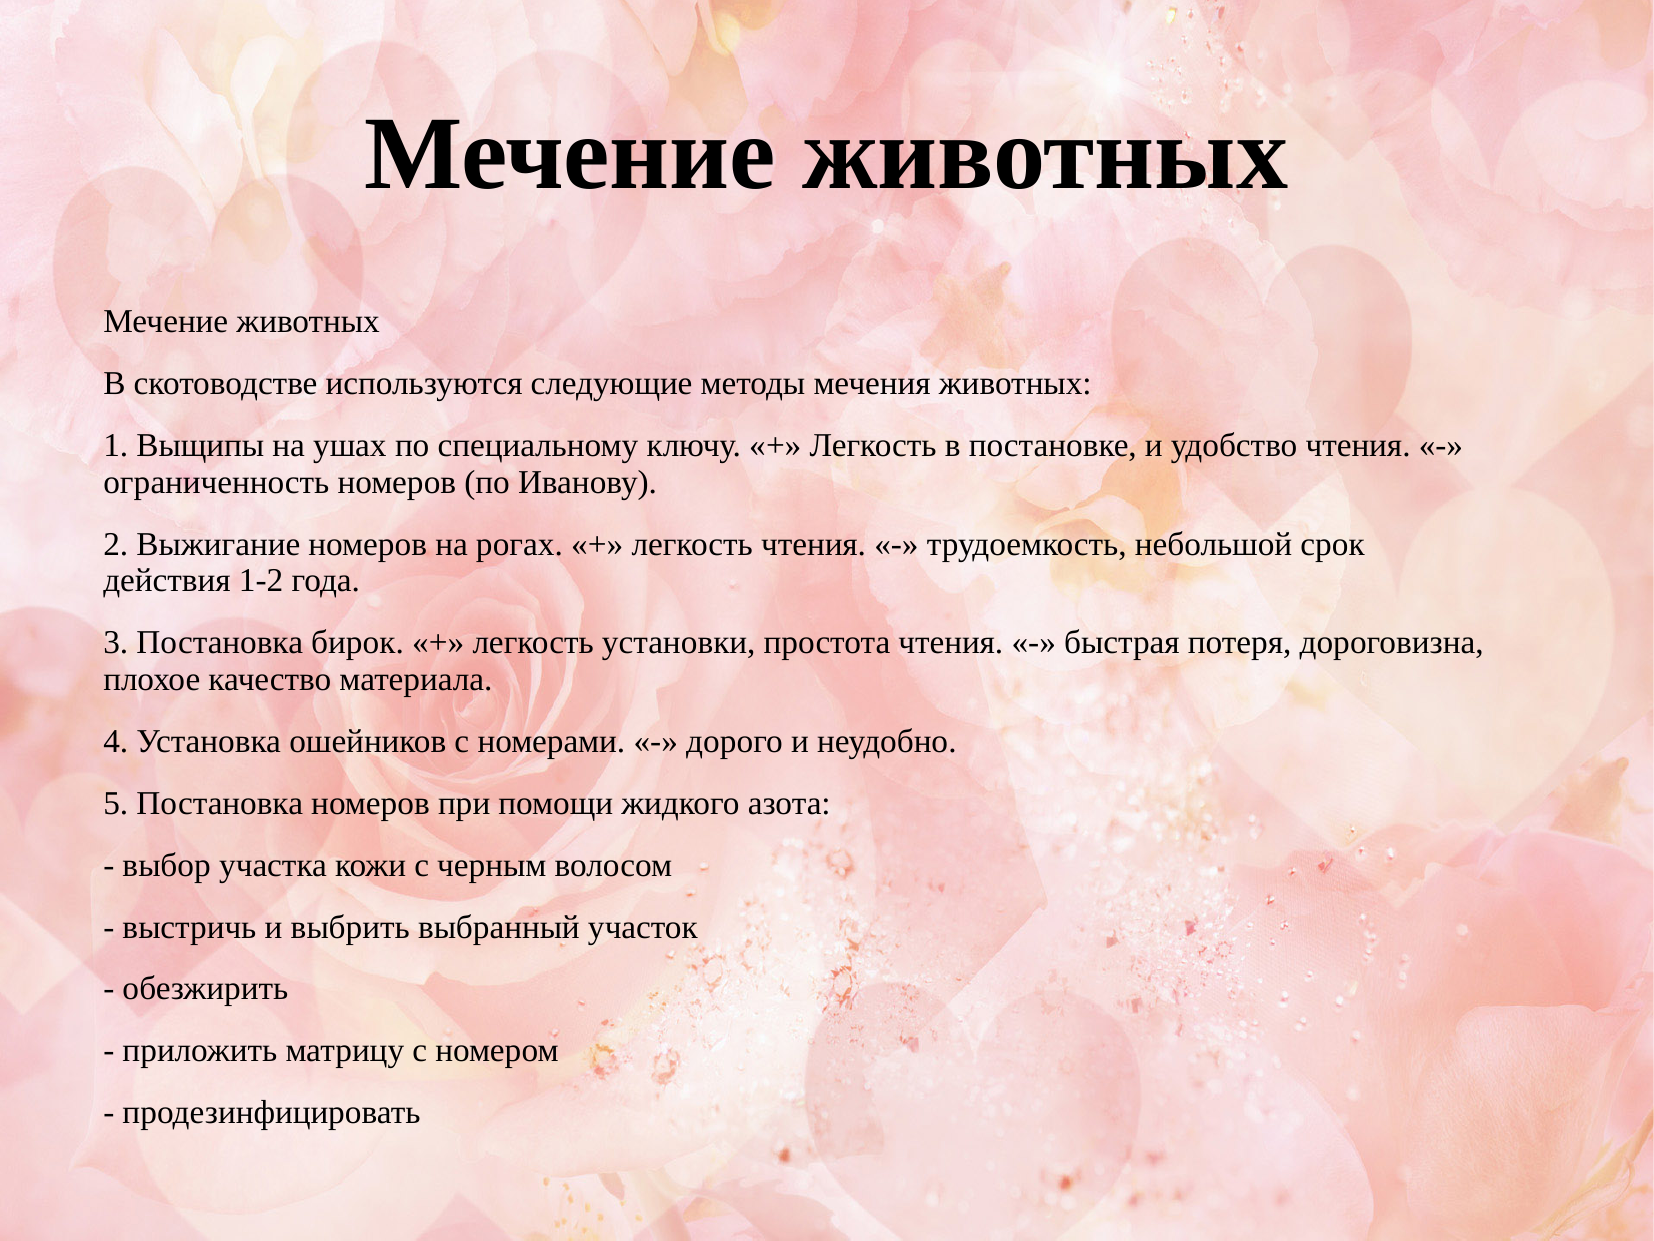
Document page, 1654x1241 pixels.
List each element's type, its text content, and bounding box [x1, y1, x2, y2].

picture [0, 0, 1654, 1241]
title Мечение животных [82, 49, 1571, 257]
text_box Мечение животных В скотоводстве используются следующие методы мечения животных: 1. Выщипы на ушах по специальному ключу. «+» Легкость в постановке, и удобство чтения. «-» ограниченность номеров (по Иванову). 2. Выжигание номеров на рогах. «+» легкость чтения. «-» трудоемкость, небольшой срок действия 1-2 года. 3. Постановка бирок. «+» легкость установки, простота чтения. «-» быстрая потеря, дороговизна, плохое качество материала. 4. Установка ошейников с номерами. «-» дорого и неудобно. 5. Постановка номеров при помощи жидкого азота: - выбор участка кожи с черным волосом - выстричь и выбрить выбранный участок - обезжирить - приложить матрицу с номером - продезинфицировать [88, 295, 1503, 1241]
